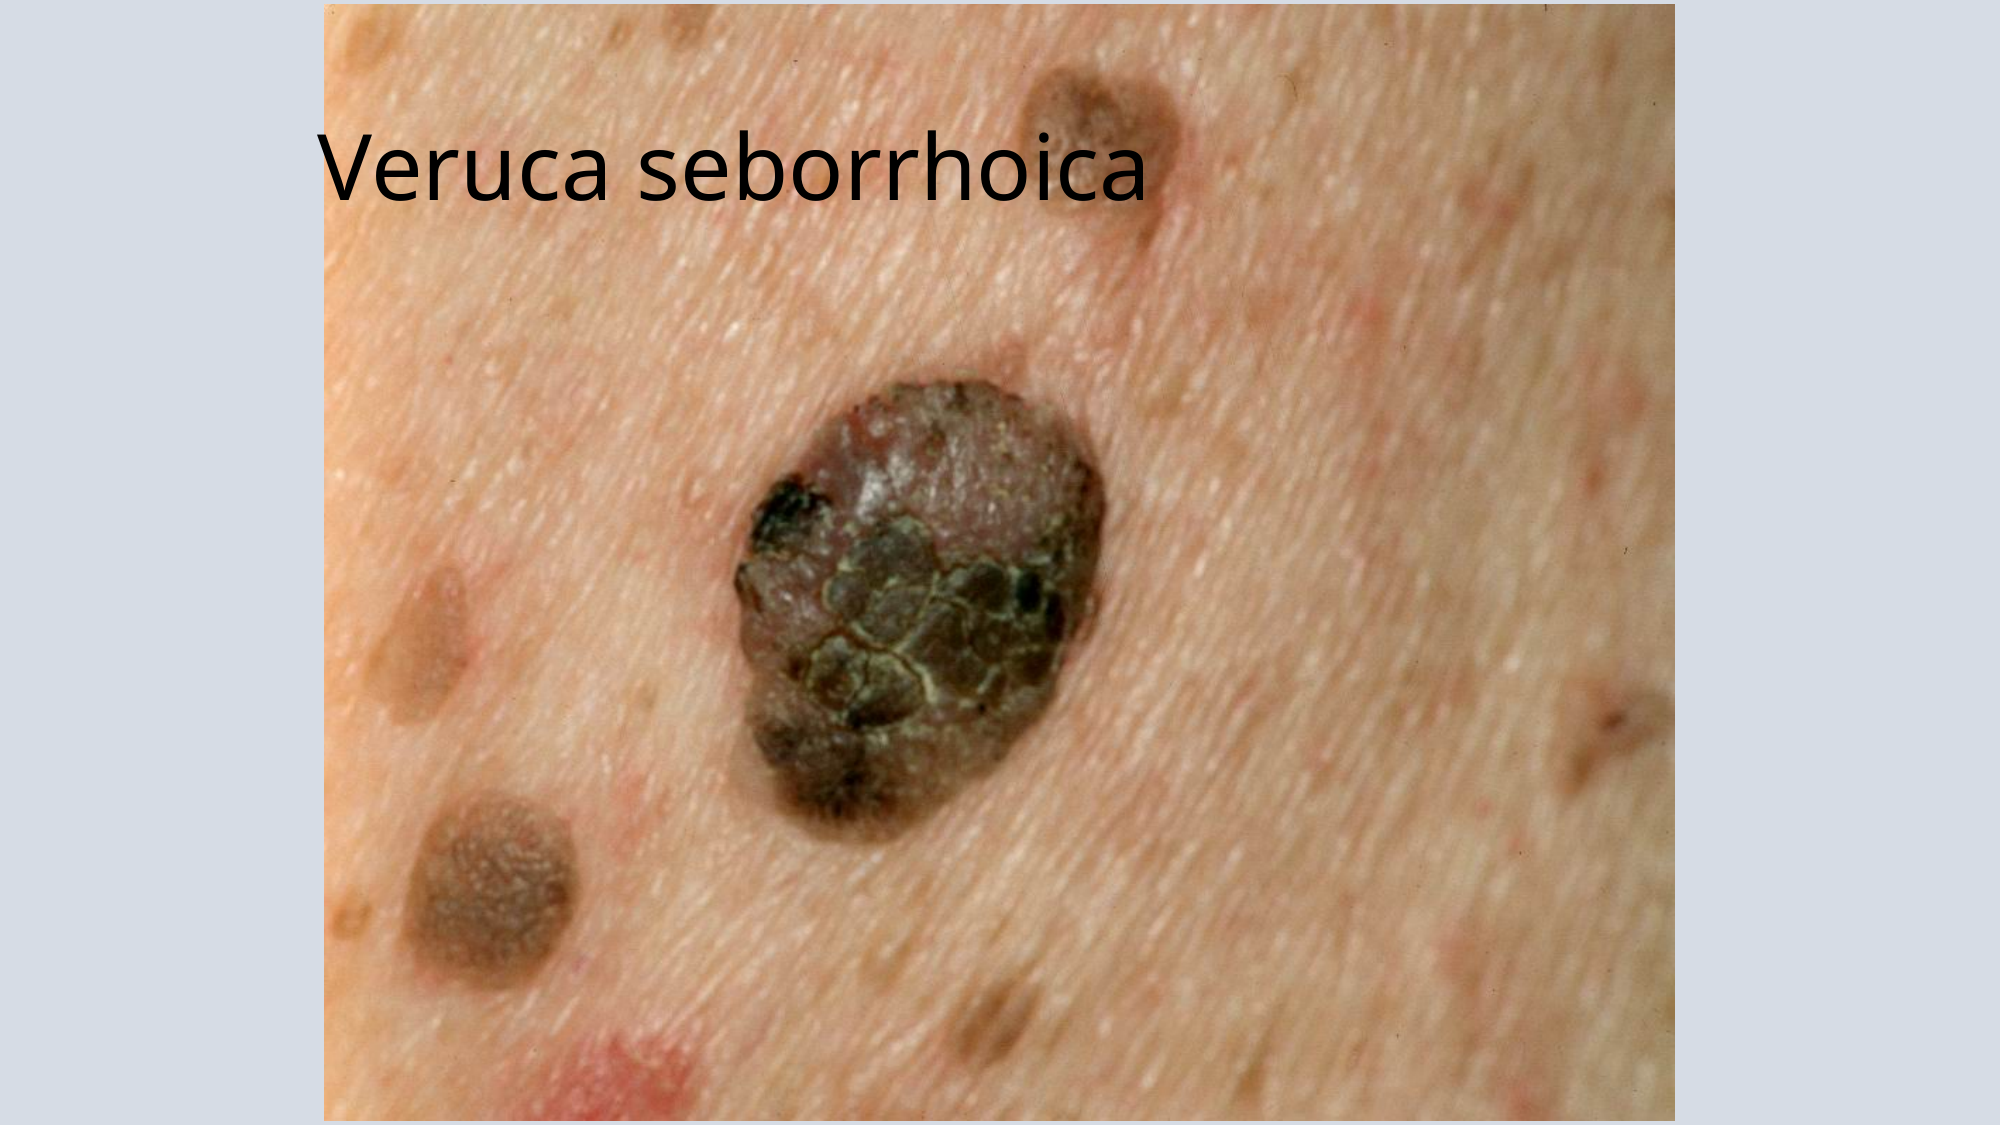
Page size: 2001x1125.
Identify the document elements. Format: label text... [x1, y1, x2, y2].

picture [324, 4, 1675, 1121]
title Veruca seborrhoica [303, 113, 1579, 302]
